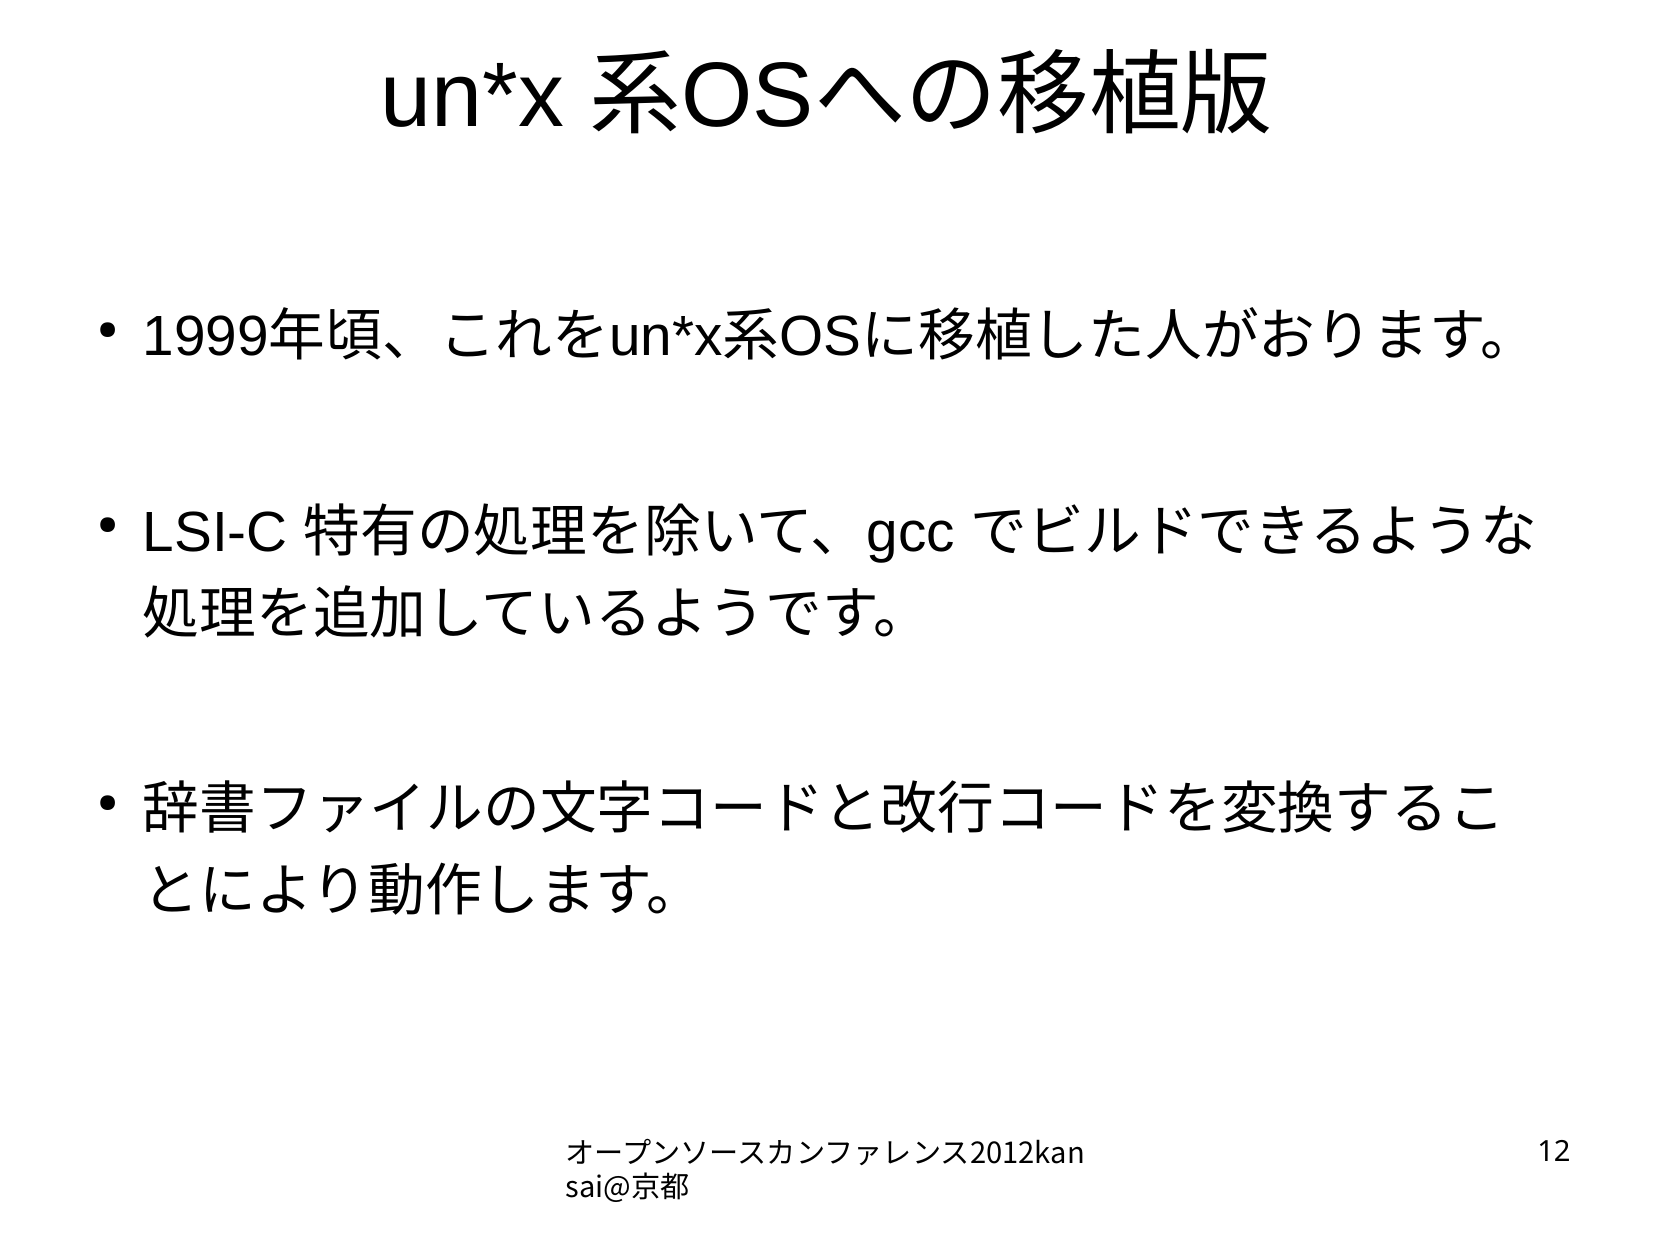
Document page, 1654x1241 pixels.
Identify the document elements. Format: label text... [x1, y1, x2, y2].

title un*x 系OSへの移植版 [82, 49, 1571, 257]
list 1999年頃、これをun*x系OSに移植した人がおります。 LSI-C 特有の処理を除いて、gcc でビルドできるような処理を追加しているようです。 辞書ファイルの文字コードと改行コードを変換することにより動作します。 [82, 290, 1538, 1010]
